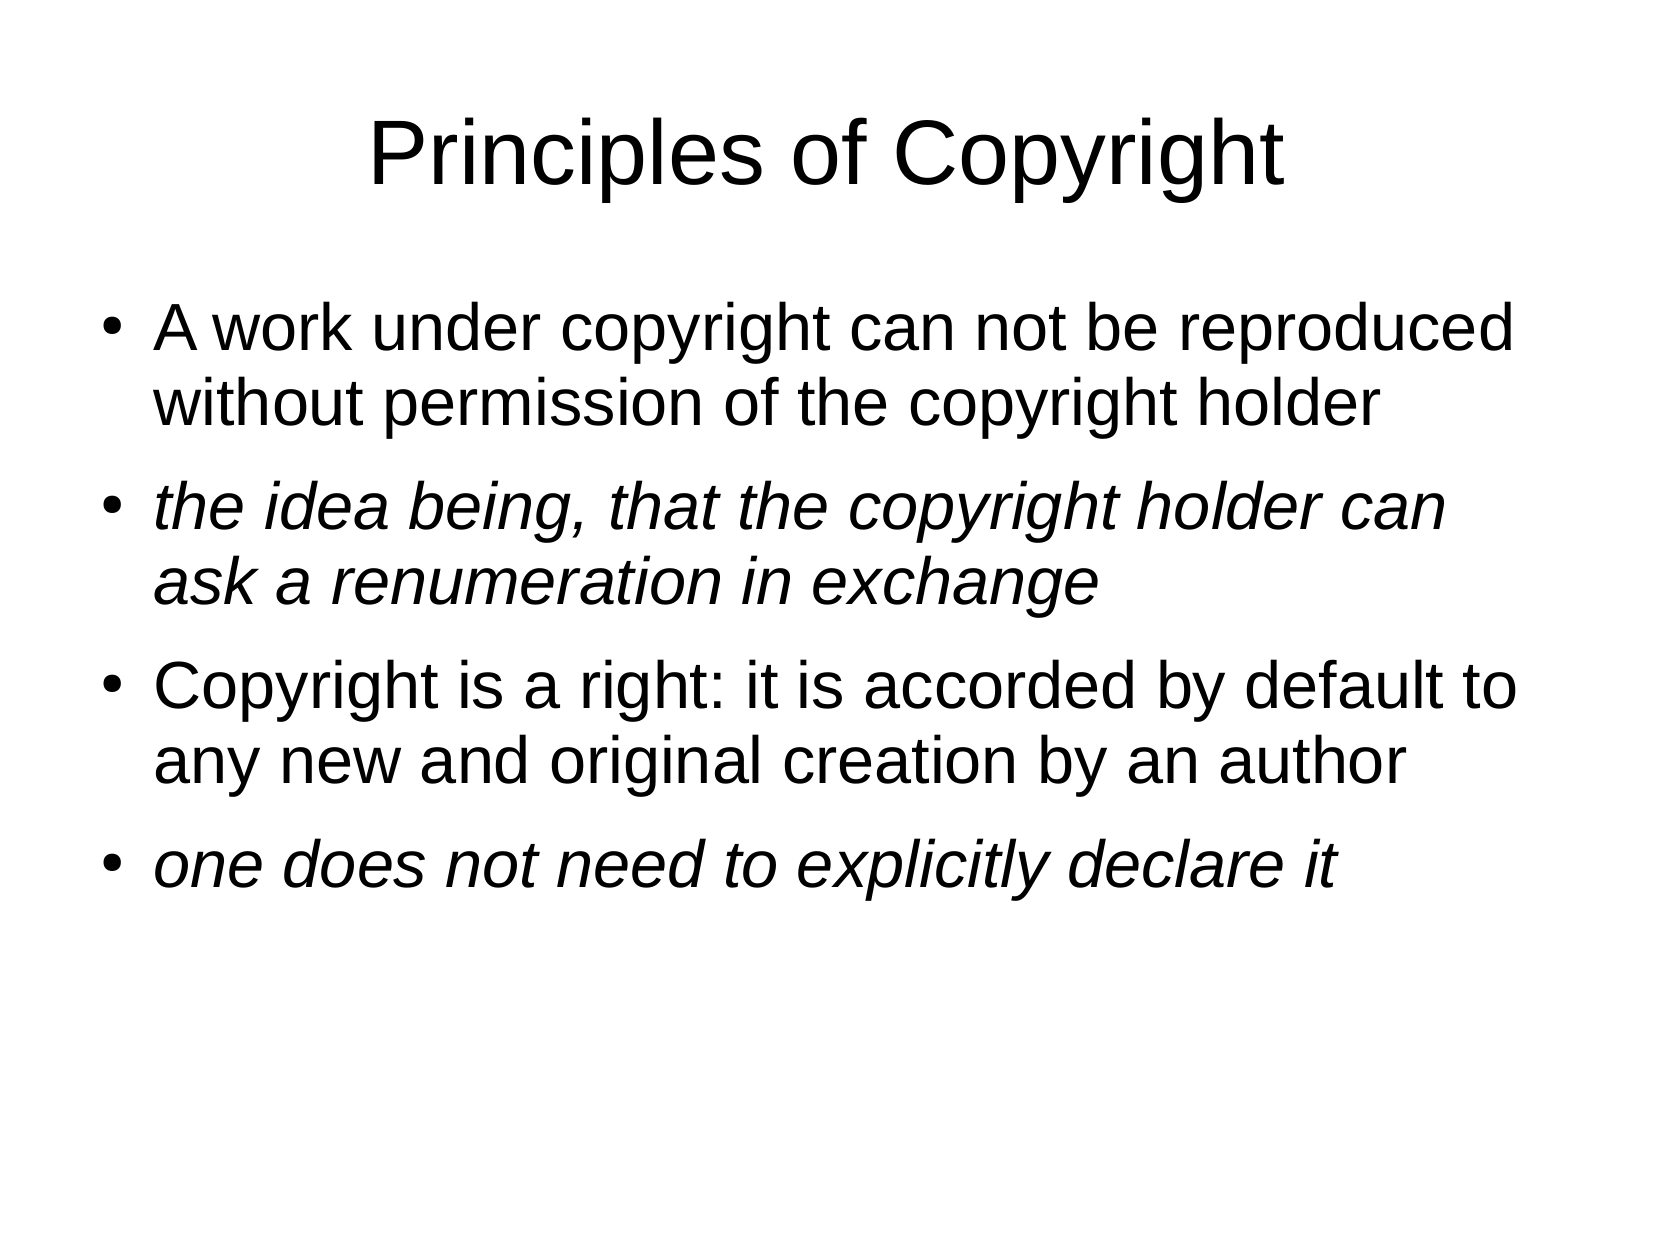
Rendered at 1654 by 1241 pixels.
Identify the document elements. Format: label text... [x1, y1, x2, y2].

list A work under copyright can not be reproduced without permission of the copyright holder the idea being, that the copyright holder can ask a renumeration in exchange Copyright is a right: it is accorded by default to any new and original creation by an author one does not need to explicitly declare it [82, 290, 1538, 1010]
title Principles of Copyright [82, 49, 1571, 257]
